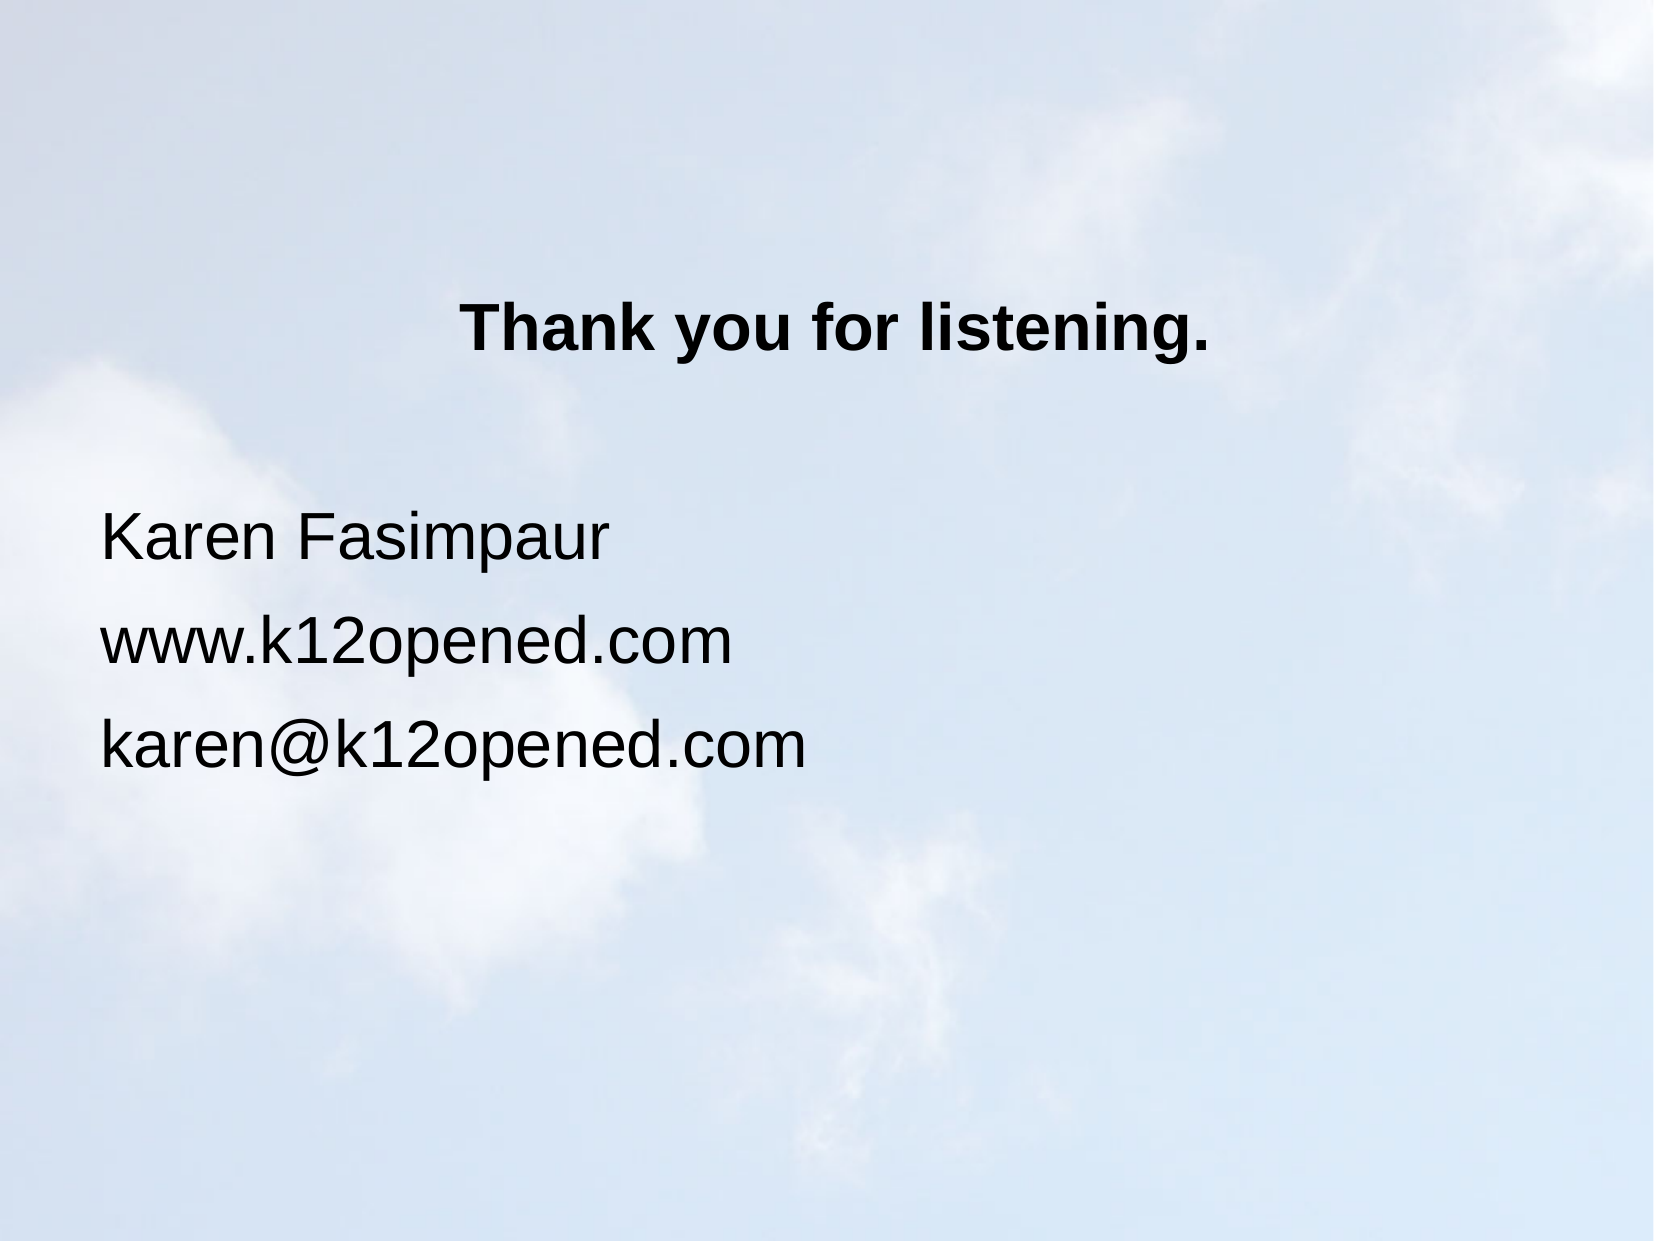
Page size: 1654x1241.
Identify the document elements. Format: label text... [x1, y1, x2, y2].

list Thank you for listening. Karen Fasimpaur www.k12opened.com karen@k12opened.com [82, 290, 1571, 1094]
picture [0, 0, 1654, 1241]
